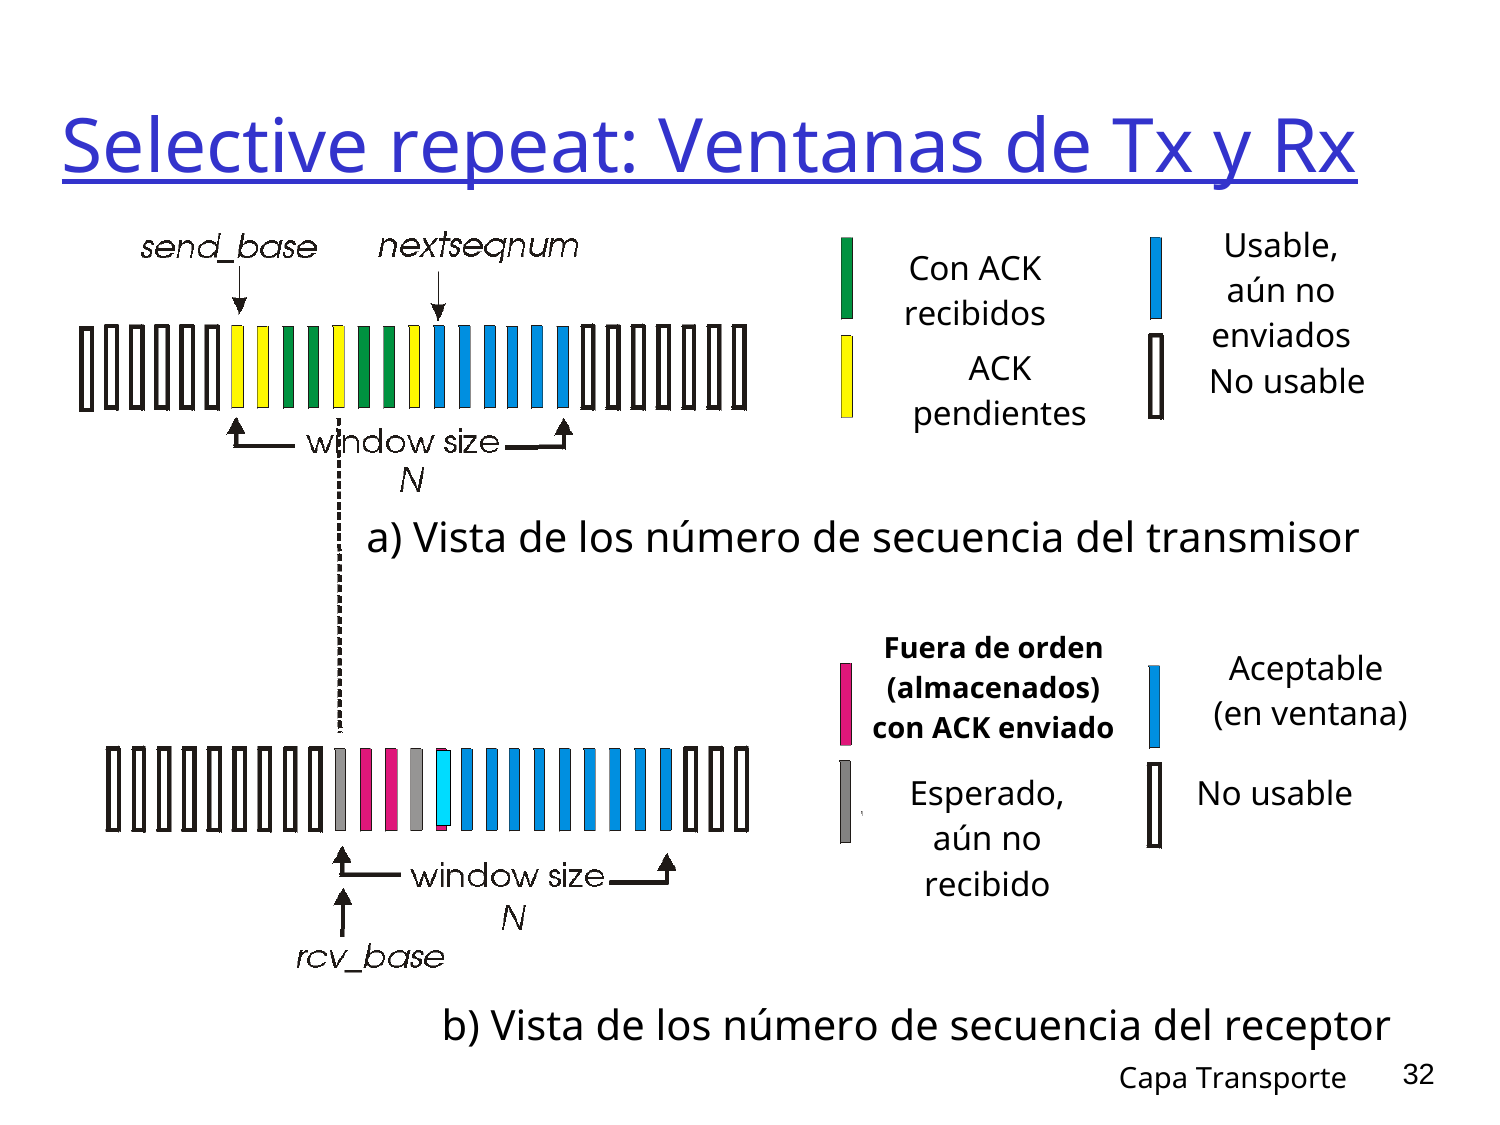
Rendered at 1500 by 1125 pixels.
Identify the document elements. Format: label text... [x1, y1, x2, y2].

text_box [436, 750, 451, 826]
picture [79, 231, 1431, 1039]
text_box Esperado, aún no recibido [862, 762, 1113, 914]
text_box Fuera de orden (almacenados) con ACK enviado [862, 619, 1126, 755]
text_box No usable [1187, 366, 1388, 411]
text_box a) Vista de los número de secuencia del transmisor [350, 500, 1388, 573]
text_box ACK pendientes [874, 337, 1126, 444]
text_box Con ACK recibidos [862, 237, 1088, 344]
text_box b) Vista de los número de secuencia del receptor [339, 987, 1494, 1060]
title Selective repeat: Ventanas de Tx y Rx [46, 46, 1440, 242]
text_box Aceptable (en ventana)‏ [1174, 637, 1438, 744]
text_box No usable [1175, 762, 1376, 824]
text_box Usable, aún no enviados [1175, 213, 1388, 366]
